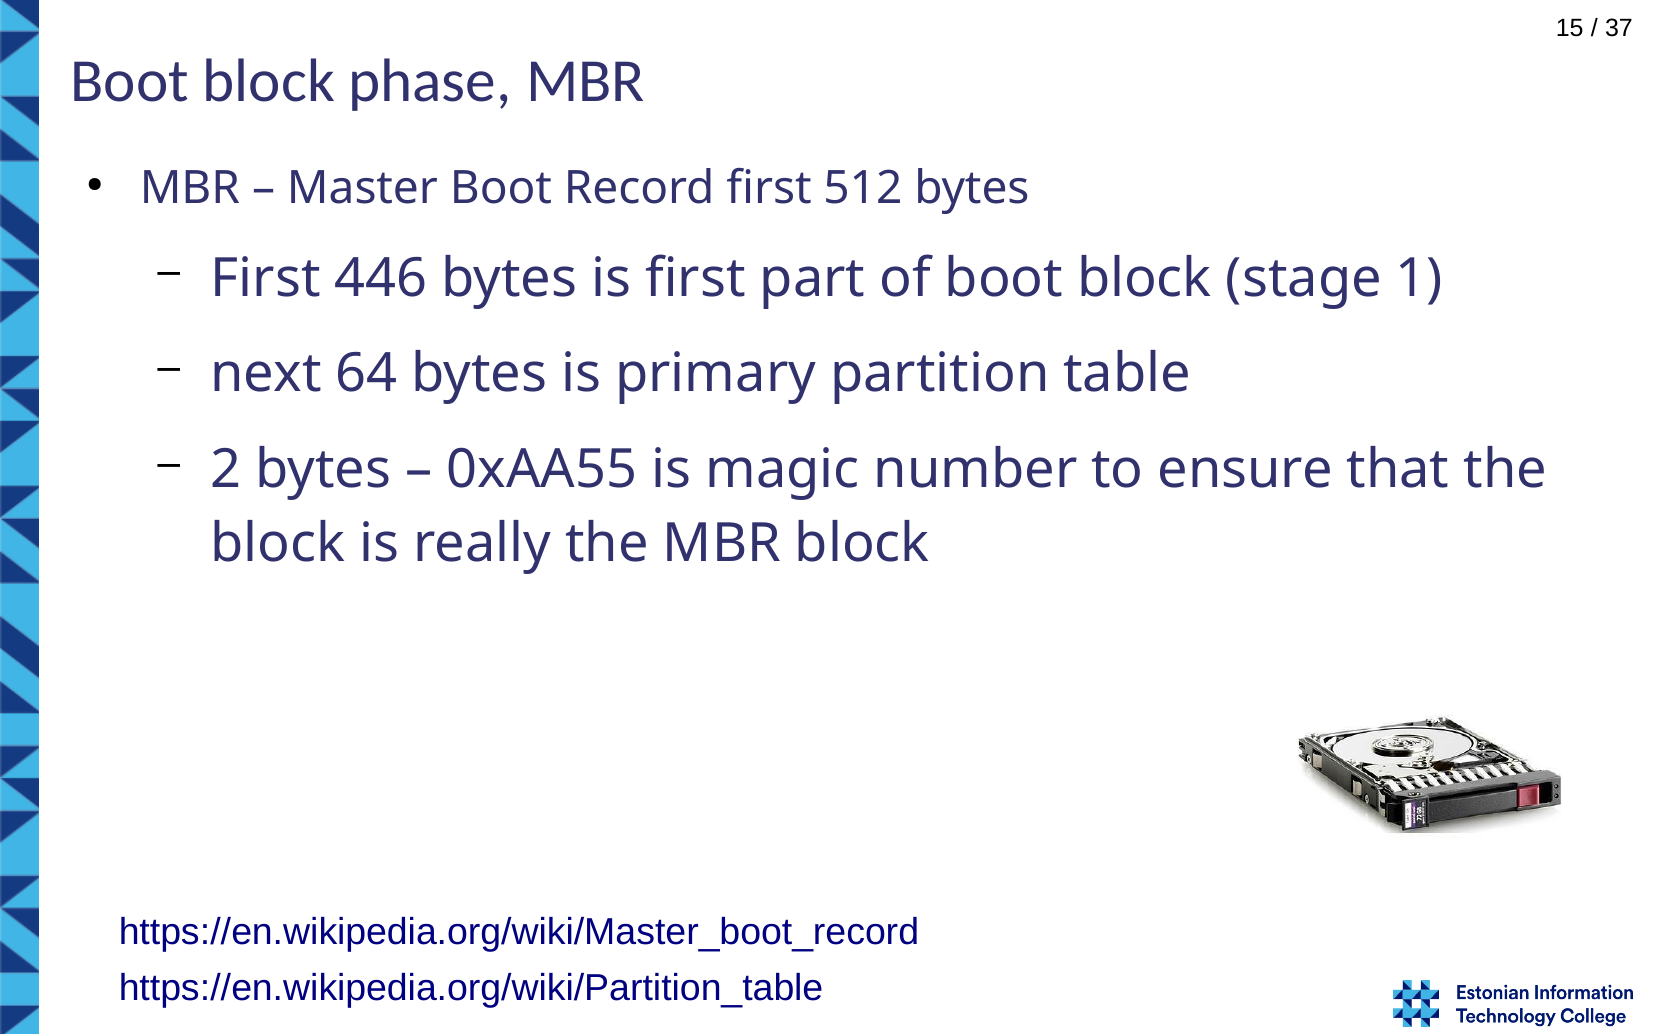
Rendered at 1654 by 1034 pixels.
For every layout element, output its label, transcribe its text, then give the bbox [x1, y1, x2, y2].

text_box https://en.wikipedia.org/wiki/Partition_table [103, 959, 839, 1016]
text_box https://en.wikipedia.org/wiki/Master_boot_record [103, 902, 935, 960]
list MBR – Master Boot Record first 512 bytes First 446 bytes is first part of boot block (stage 1) next 64 bytes is primary partition table 2 bytes – 0xAA55 is magic number to ensure that the block is really the MBR block [68, 153, 1630, 957]
picture [1297, 708, 1563, 838]
title Boot block phase, MBR [70, 41, 1630, 130]
picture [1393, 980, 1633, 1027]
